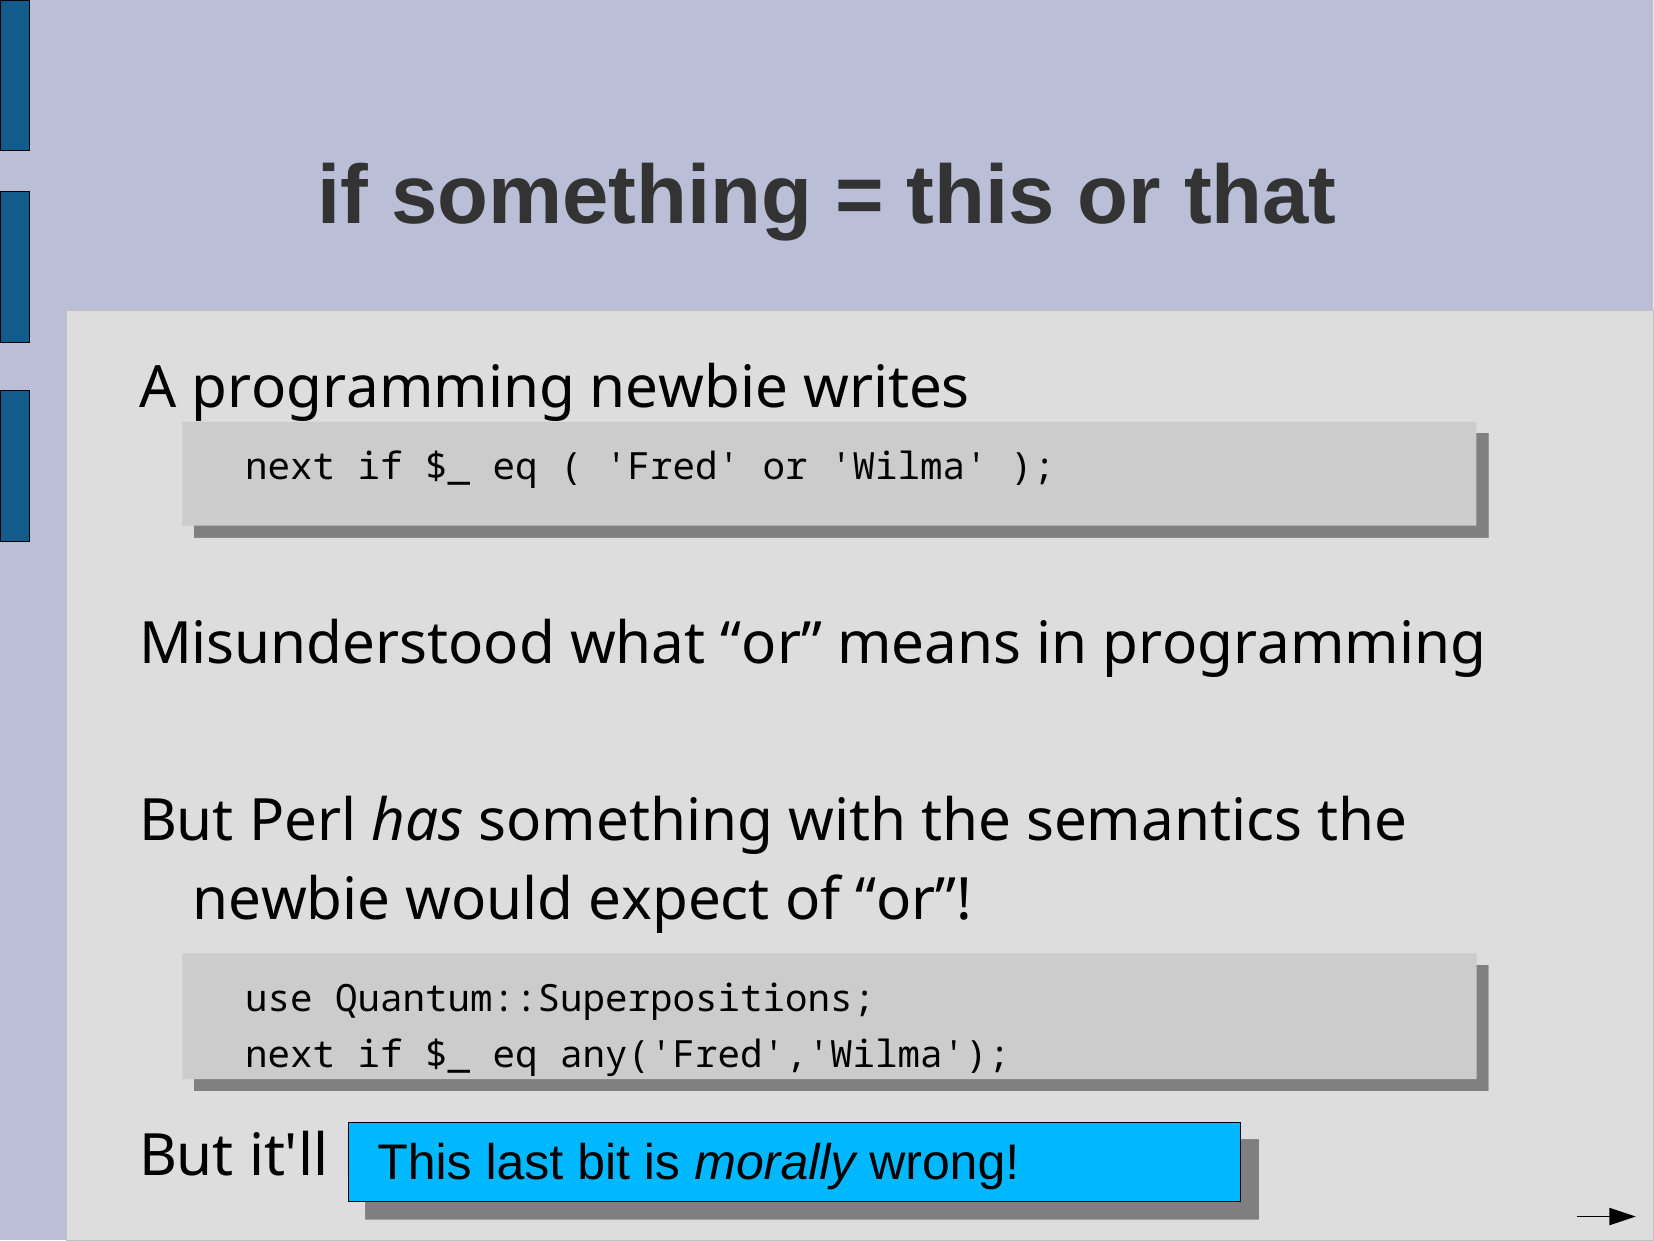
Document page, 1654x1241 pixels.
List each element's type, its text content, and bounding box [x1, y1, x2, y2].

text_box This last bit is morally wrong! [348, 1122, 1241, 1202]
text_box use Quantum::Superpositions; next if $_ eq any('Fred','Wilma'); [182, 953, 1477, 1058]
text_box next if $_ eq ( 'Fred' or 'Wilma' ); [182, 421, 1477, 526]
title if something = this or that [121, 91, 1534, 299]
list A programming newbie writes Misunderstood what “or” means in programming But Perl has something with the semantics the newbie would expect of “or”! But it'll be in Perl6 anyhow! [121, 344, 1534, 1241]
